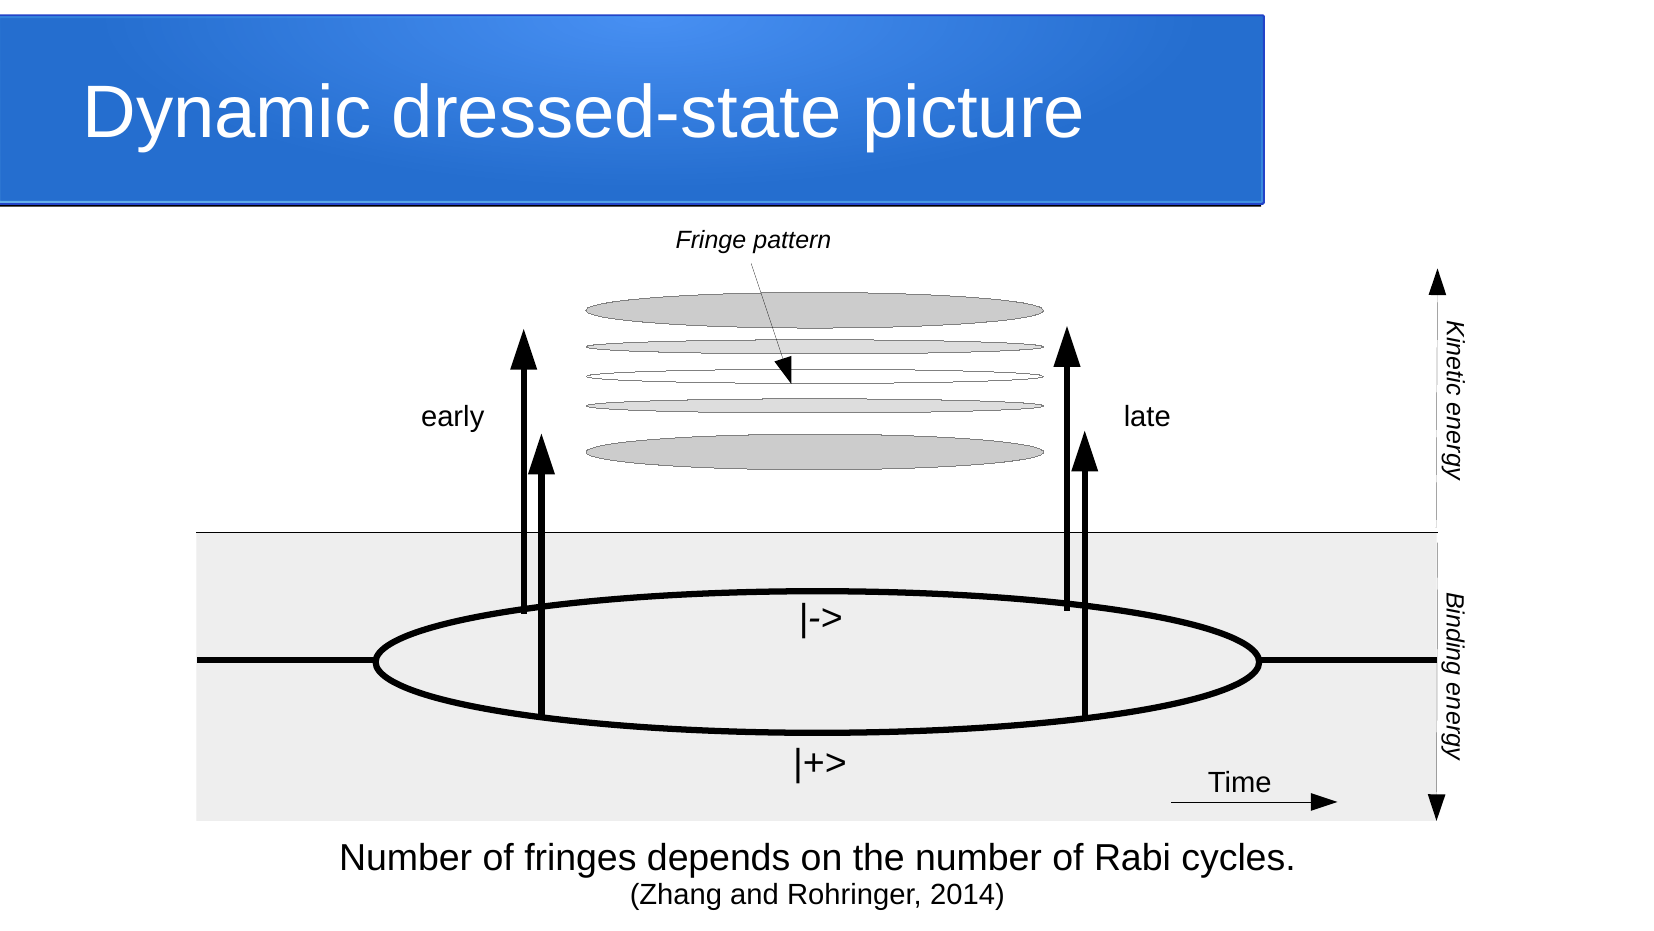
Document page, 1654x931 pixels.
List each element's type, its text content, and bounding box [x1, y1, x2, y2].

text_box late [1109, 392, 1227, 440]
text_box Binding energy [1415, 577, 1477, 780]
text_box [777, 339, 1044, 354]
text_box early [406, 392, 525, 440]
text_box Fringe pattern [565, 218, 943, 318]
text_box [1088, 533, 1437, 657]
text_box [545, 533, 1064, 602]
text_box Time [1193, 803, 1310, 807]
text_box [792, 369, 1044, 384]
text_box [1088, 610, 1255, 714]
text_box Time [1193, 759, 1397, 807]
text_box [527, 533, 538, 605]
text_box [586, 434, 1044, 470]
text_box [608, 318, 772, 328]
text_box Number of fringes depends on the number of Rabi cycles. (Zhang and Rohringer, 2014) [261, 828, 1374, 919]
text_box [379, 611, 538, 713]
text_box [586, 339, 780, 354]
text_box [545, 595, 1082, 729]
text_box [586, 398, 1044, 413]
text_box [196, 533, 1436, 821]
title Dynamic dressed-state picture [82, 35, 1235, 189]
text_box |-> [783, 589, 923, 646]
text_box [586, 369, 790, 384]
text_box |+> [777, 733, 918, 795]
text_box Kinetic energy [1415, 305, 1477, 508]
text_box [770, 295, 1044, 329]
text_box [1070, 533, 1082, 602]
